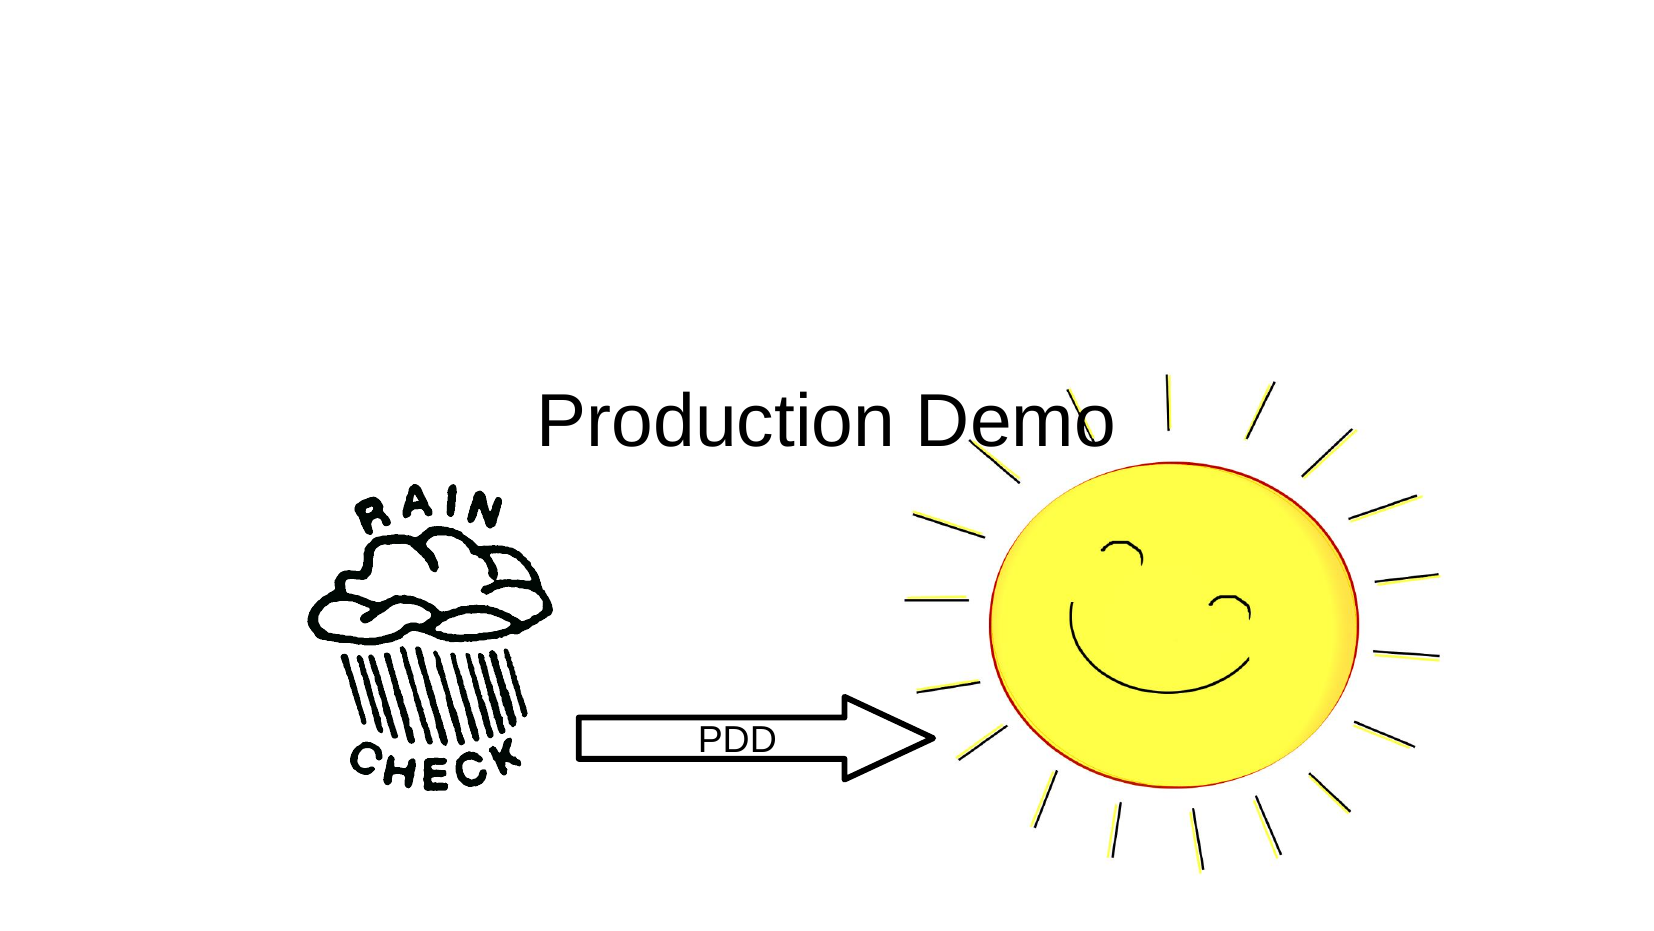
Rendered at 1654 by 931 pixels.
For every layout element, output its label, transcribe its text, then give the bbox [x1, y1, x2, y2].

picture [873, 714, 924, 762]
text_box PDD [683, 710, 873, 768]
picture [307, 484, 553, 791]
picture [872, 498, 1453, 905]
title Production Demo [82, 342, 1571, 498]
